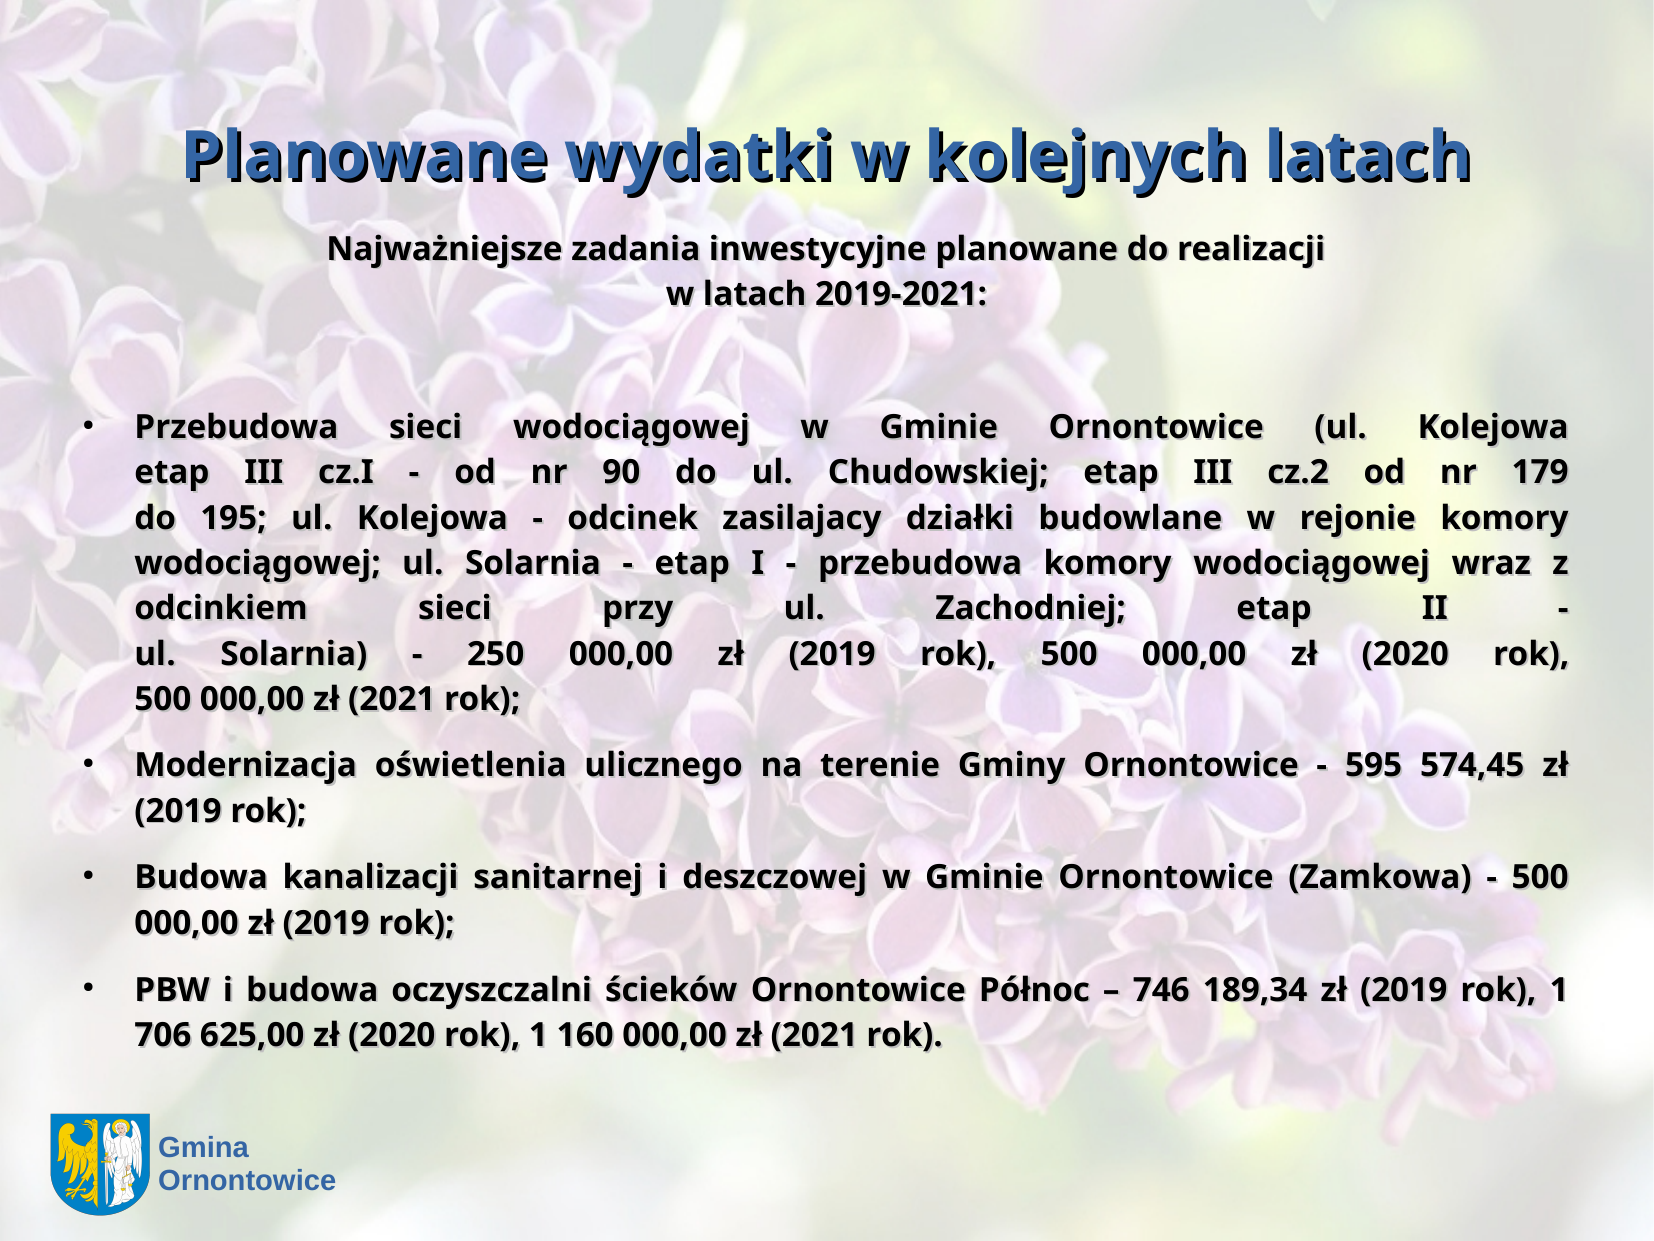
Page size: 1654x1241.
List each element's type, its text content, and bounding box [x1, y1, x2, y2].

picture [0, 0, 1654, 1241]
title Planowane wydatki w kolejnych latach [82, 49, 1571, 224]
list Najważniejsze zadania inwestycyjne planowane do realizacji w latach 2019-2021: Przebudowa sieci wodociągowej w Gminie Ornontowice (ul. Kolejowa etap III cz.I - od nr 90 do ul. Chudowskiej; etap III cz.2 od nr 179 do 195; ul. Kolejowa - odcinek zasilajacy działki budowlane w rejonie komory wodociągowej; ul. Solarnia - etap I - przebudowa komory wodociągowej wraz z odcinkiem sieci przy ul. Zachodniej; etap II - ul. Solarnia) - 250 000,00 zł (2019 rok), 500 000,00 zł (2020 rok), 500 000,00 zł (2021 rok); Modernizacja oświetlenia ulicznego na terenie Gminy Ornontowice - 595 574,45 zł (2019 rok); Budowa kanalizacji sanitarnej i deszczowej w Gminie Ornontowice (Zamkowa) - 500 000,00 zł (2019 rok); PBW i budowa oczyszczalni ścieków Ornontowice Północ – 746 189,34 zł (2019 rok), 1 706 625,00 zł (2020 rok), 1 160 000,00 zł (2021 rok). [82, 224, 1571, 1063]
